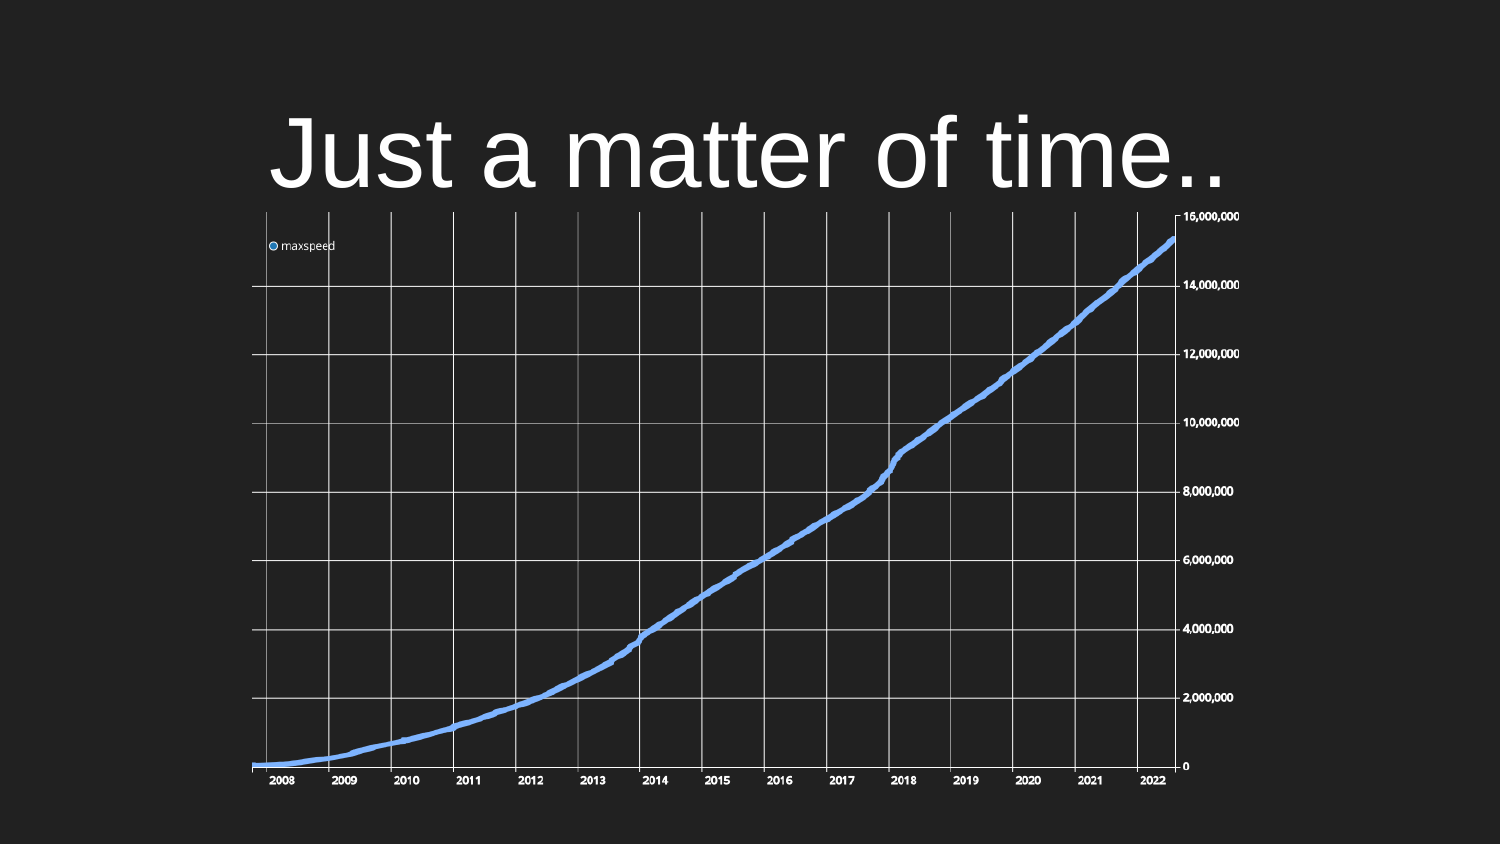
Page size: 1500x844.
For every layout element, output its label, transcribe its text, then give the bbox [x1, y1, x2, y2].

picture [242, 202, 1239, 794]
title Just a matter of time.. [51, 72, 1449, 289]
